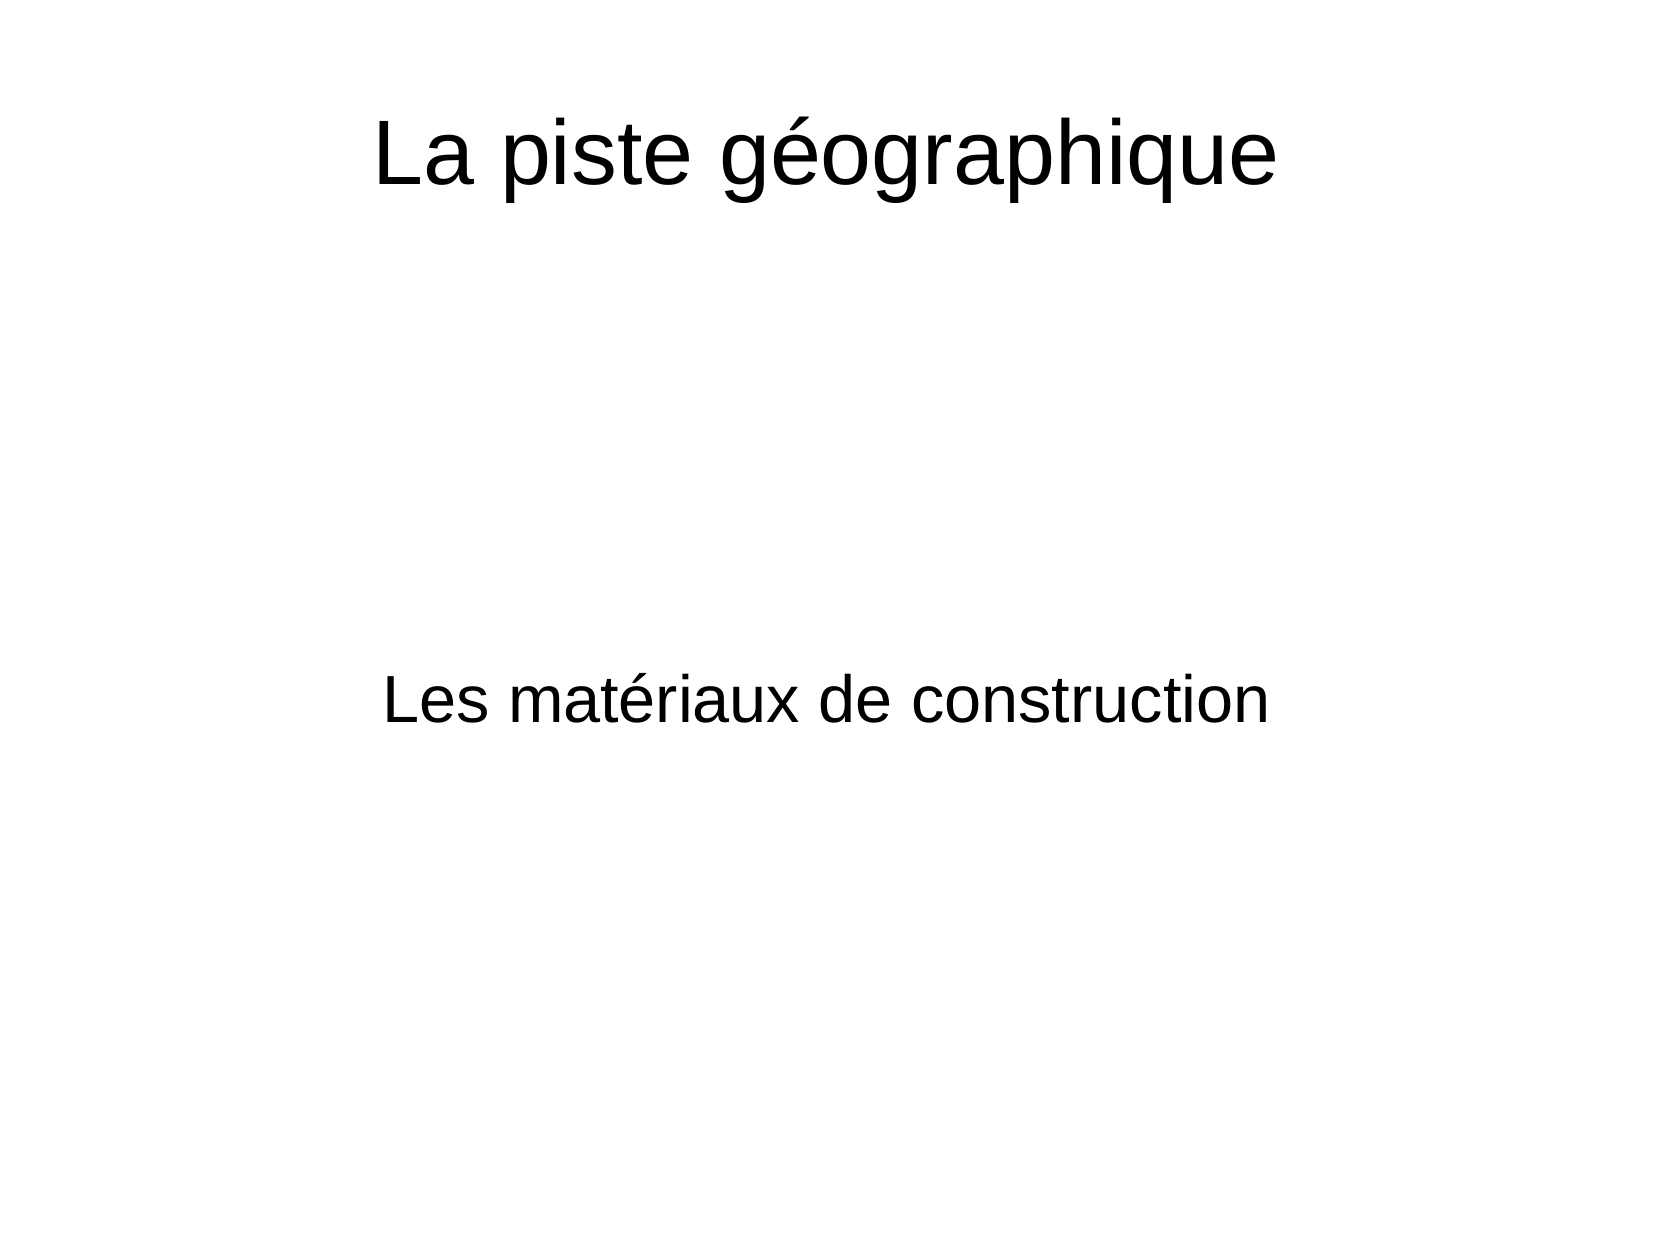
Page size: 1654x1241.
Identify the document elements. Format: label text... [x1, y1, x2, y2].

title La piste géographique [82, 49, 1571, 257]
subtitle Les matériaux de construction [82, 290, 1571, 1109]
